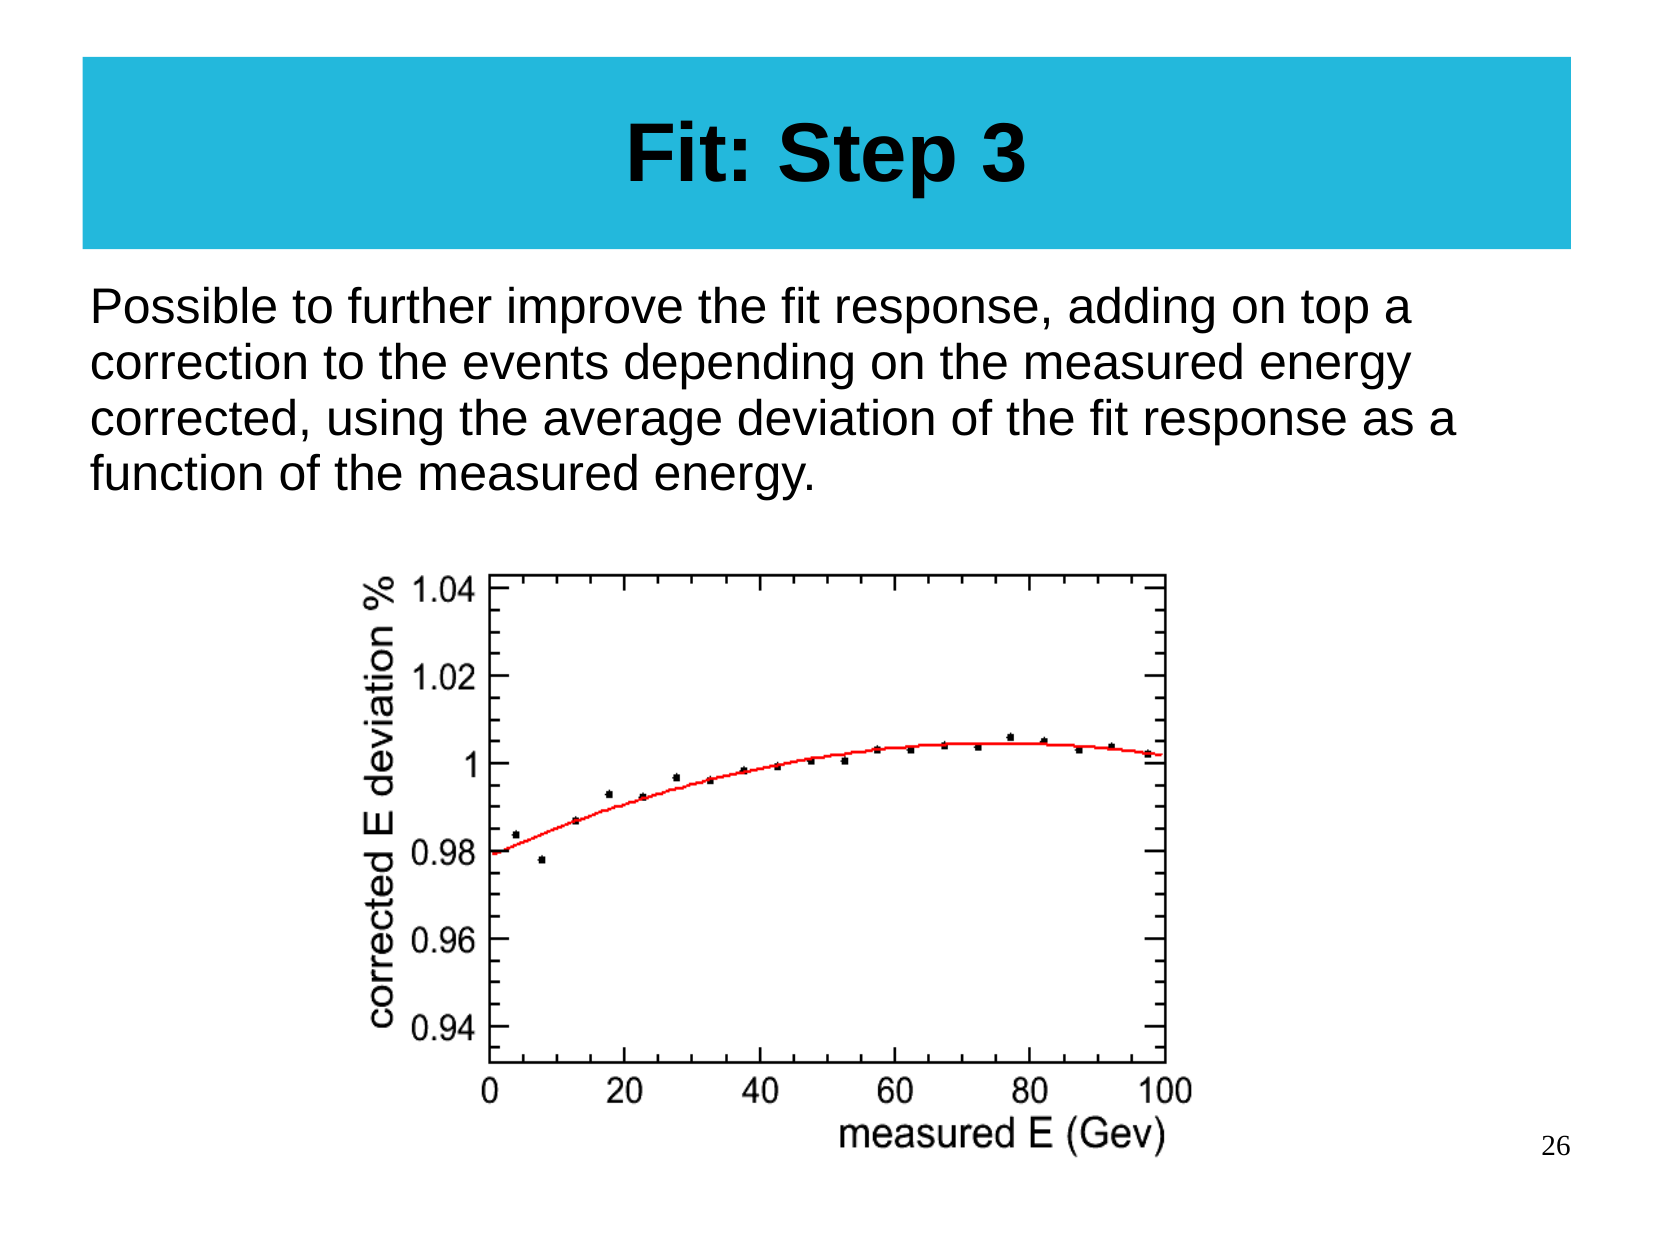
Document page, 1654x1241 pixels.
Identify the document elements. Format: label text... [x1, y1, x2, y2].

text_box Possible to further improve the fit response, adding on top a correction to the events depending on the measured energy corrected, using the average deviation of the fit response as a function of the measured energy. [75, 270, 1576, 678]
picture [337, 524, 1238, 1181]
title Fit: Step 3 [82, 56, 1571, 250]
